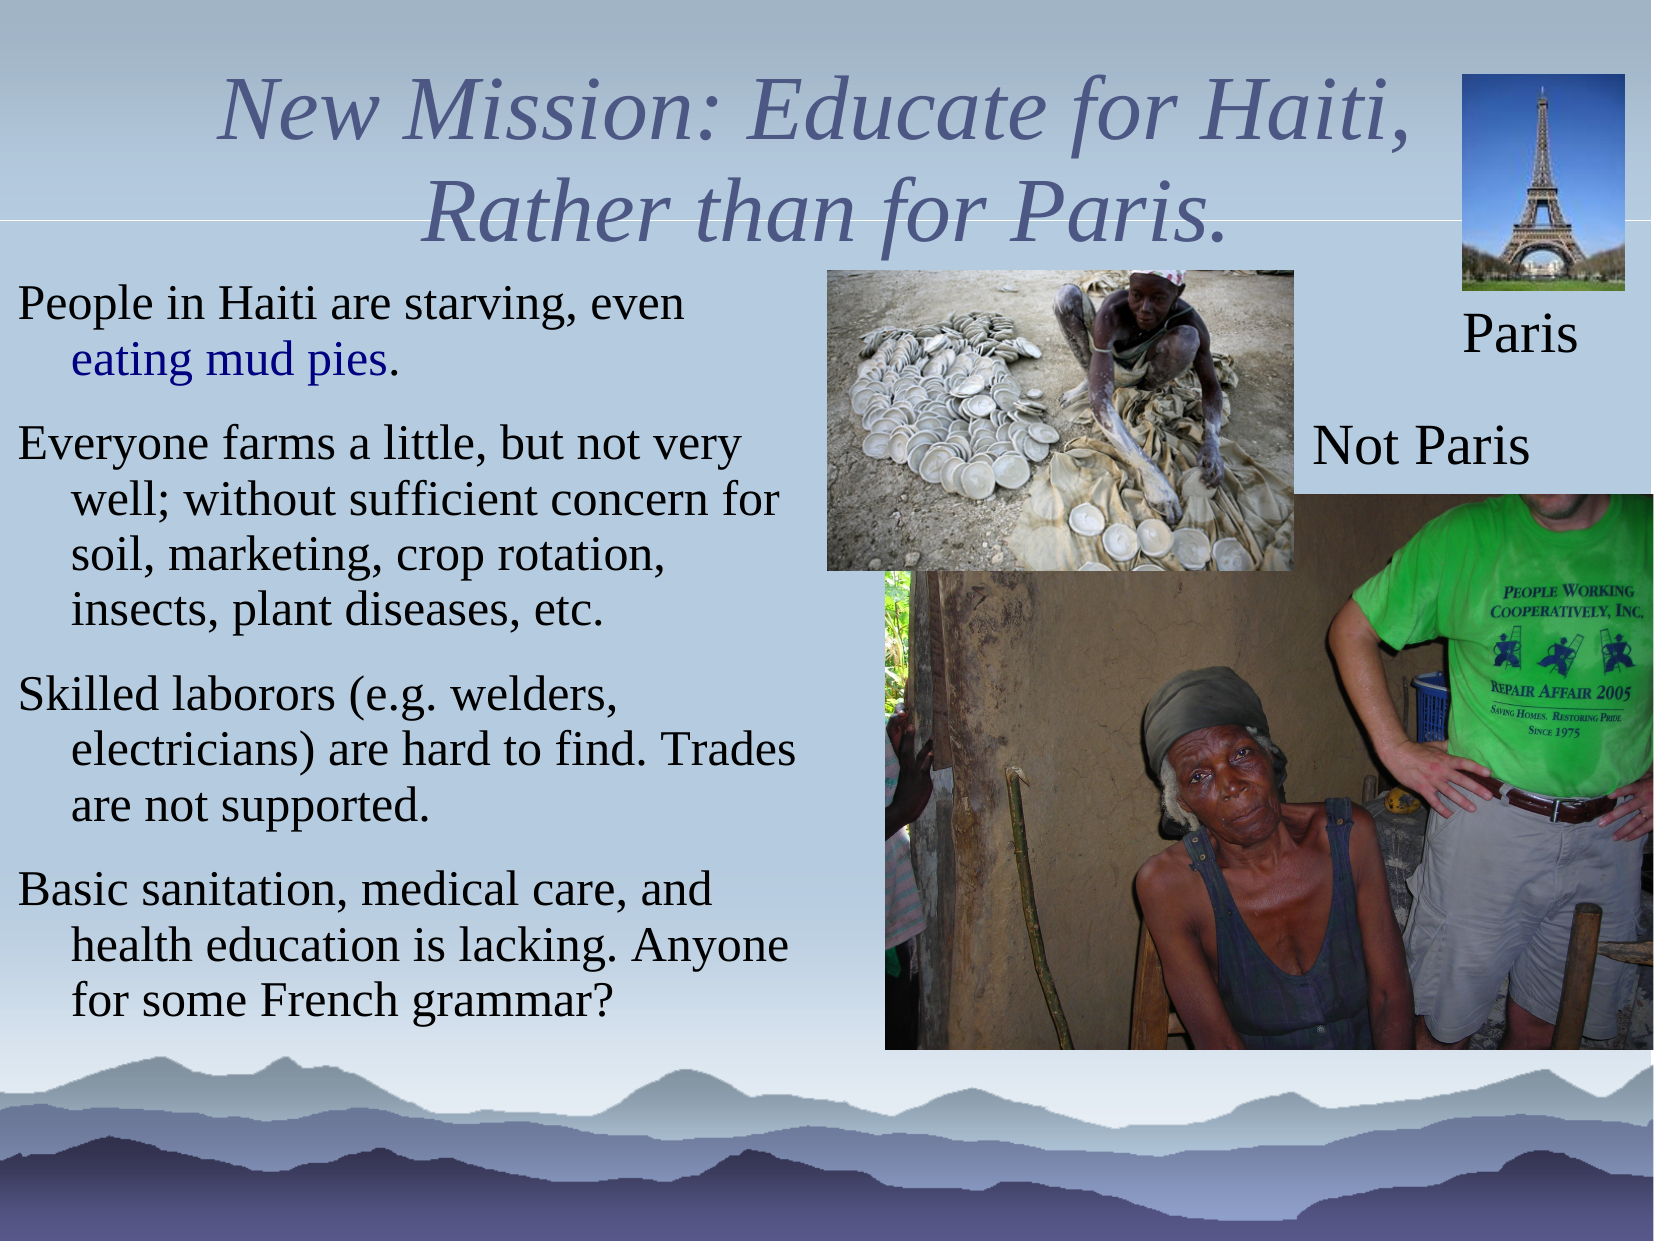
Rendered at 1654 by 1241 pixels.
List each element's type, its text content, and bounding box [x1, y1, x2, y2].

picture [0, 270, 1654, 1241]
title New Mission: Educate for Haiti, Rather than for Paris. [121, 55, 1534, 263]
picture [1462, 74, 1625, 291]
text_box Paris [1462, 300, 1580, 366]
text_box Not Paris [1312, 412, 1532, 479]
list People in Haiti are starving, even eating mud pies. Everyone farms a little, but not very well; without sufficient concern for soil, marketing, crop rotation, insects, plant diseases, etc. Skilled laborors (e.g. welders, electricians) are hard to find. Trades are not supported. Basic sanitation, medical care, and health education is lacking. Anyone for some French grammar? [0, 275, 826, 1057]
